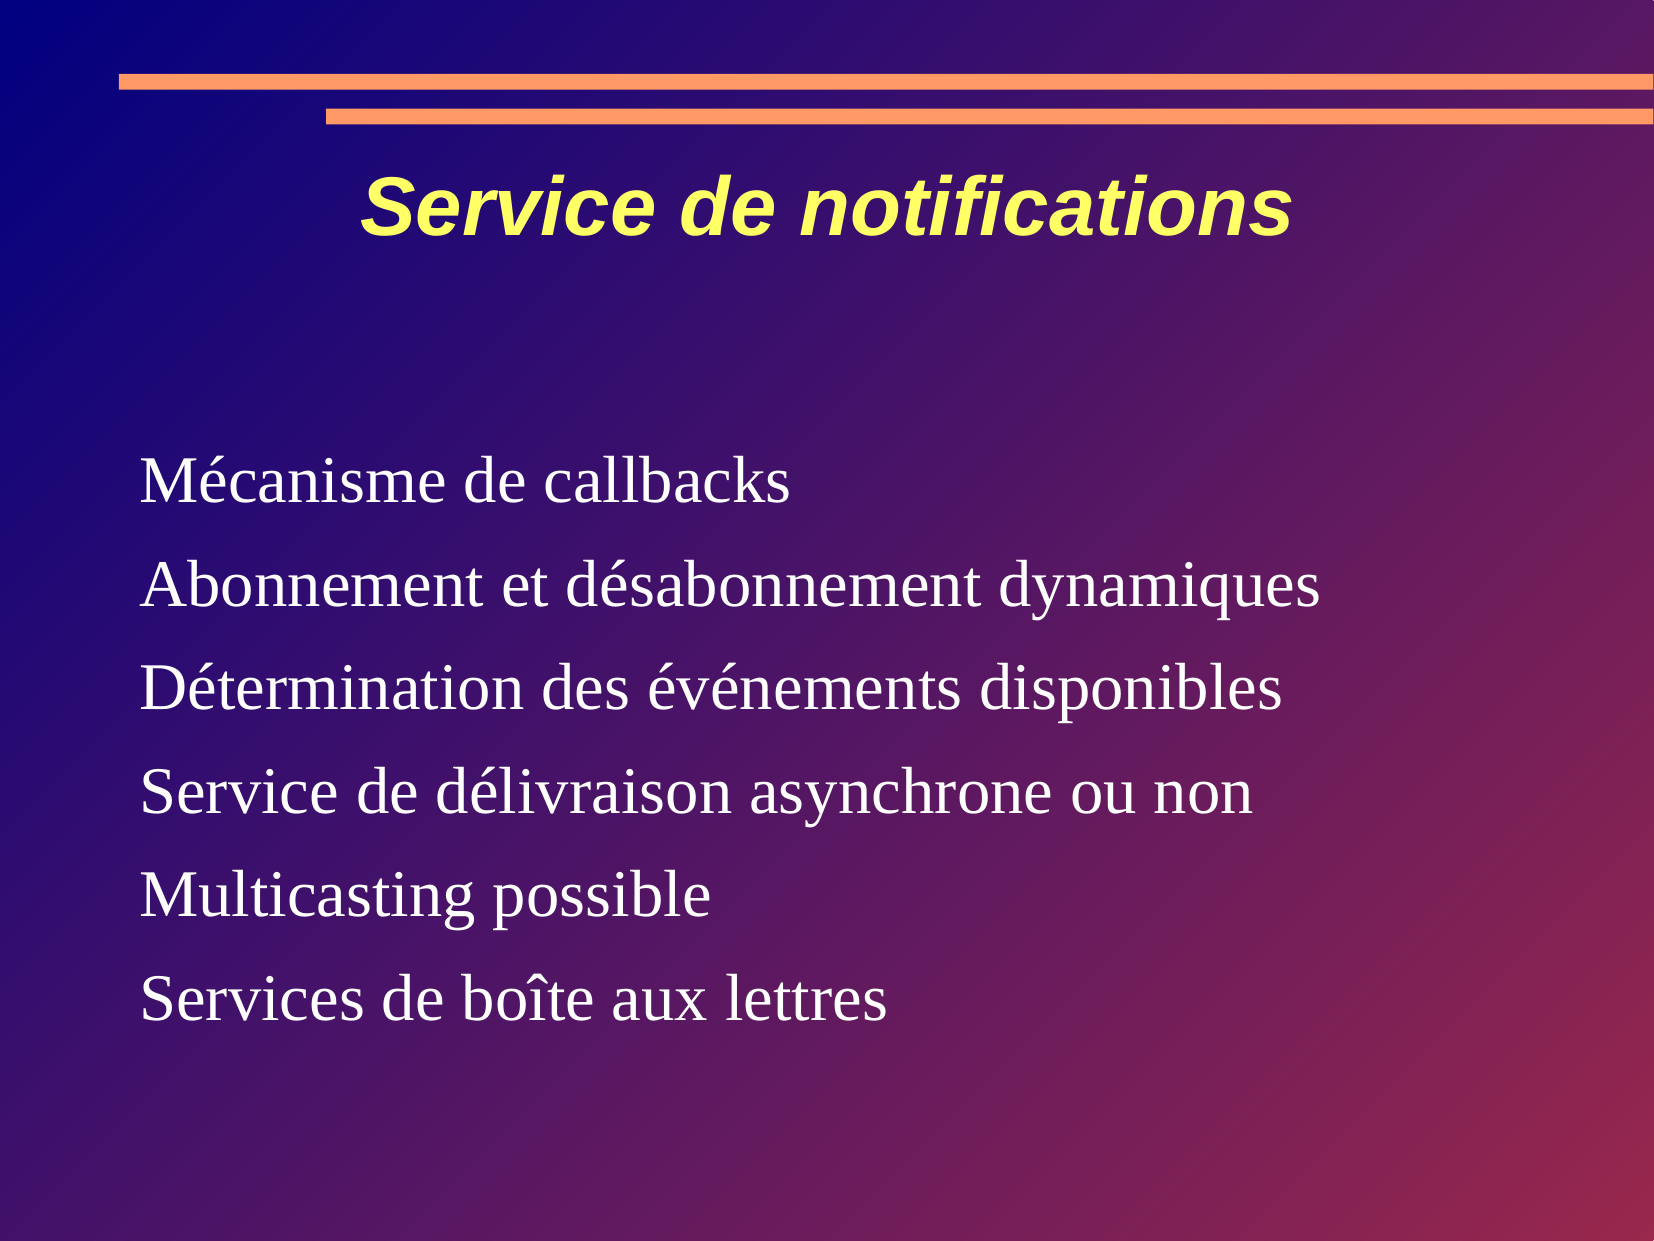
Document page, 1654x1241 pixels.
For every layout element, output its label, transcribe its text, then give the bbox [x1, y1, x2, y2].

title Service de notifications [121, 102, 1534, 311]
list Mécanisme de callbacks Abonnement et désabonnement dynamiques Détermination des événements disponibles Service de délivraison asynchrone ou non Multicasting possible Services de boîte aux lettres [121, 443, 1534, 1127]
